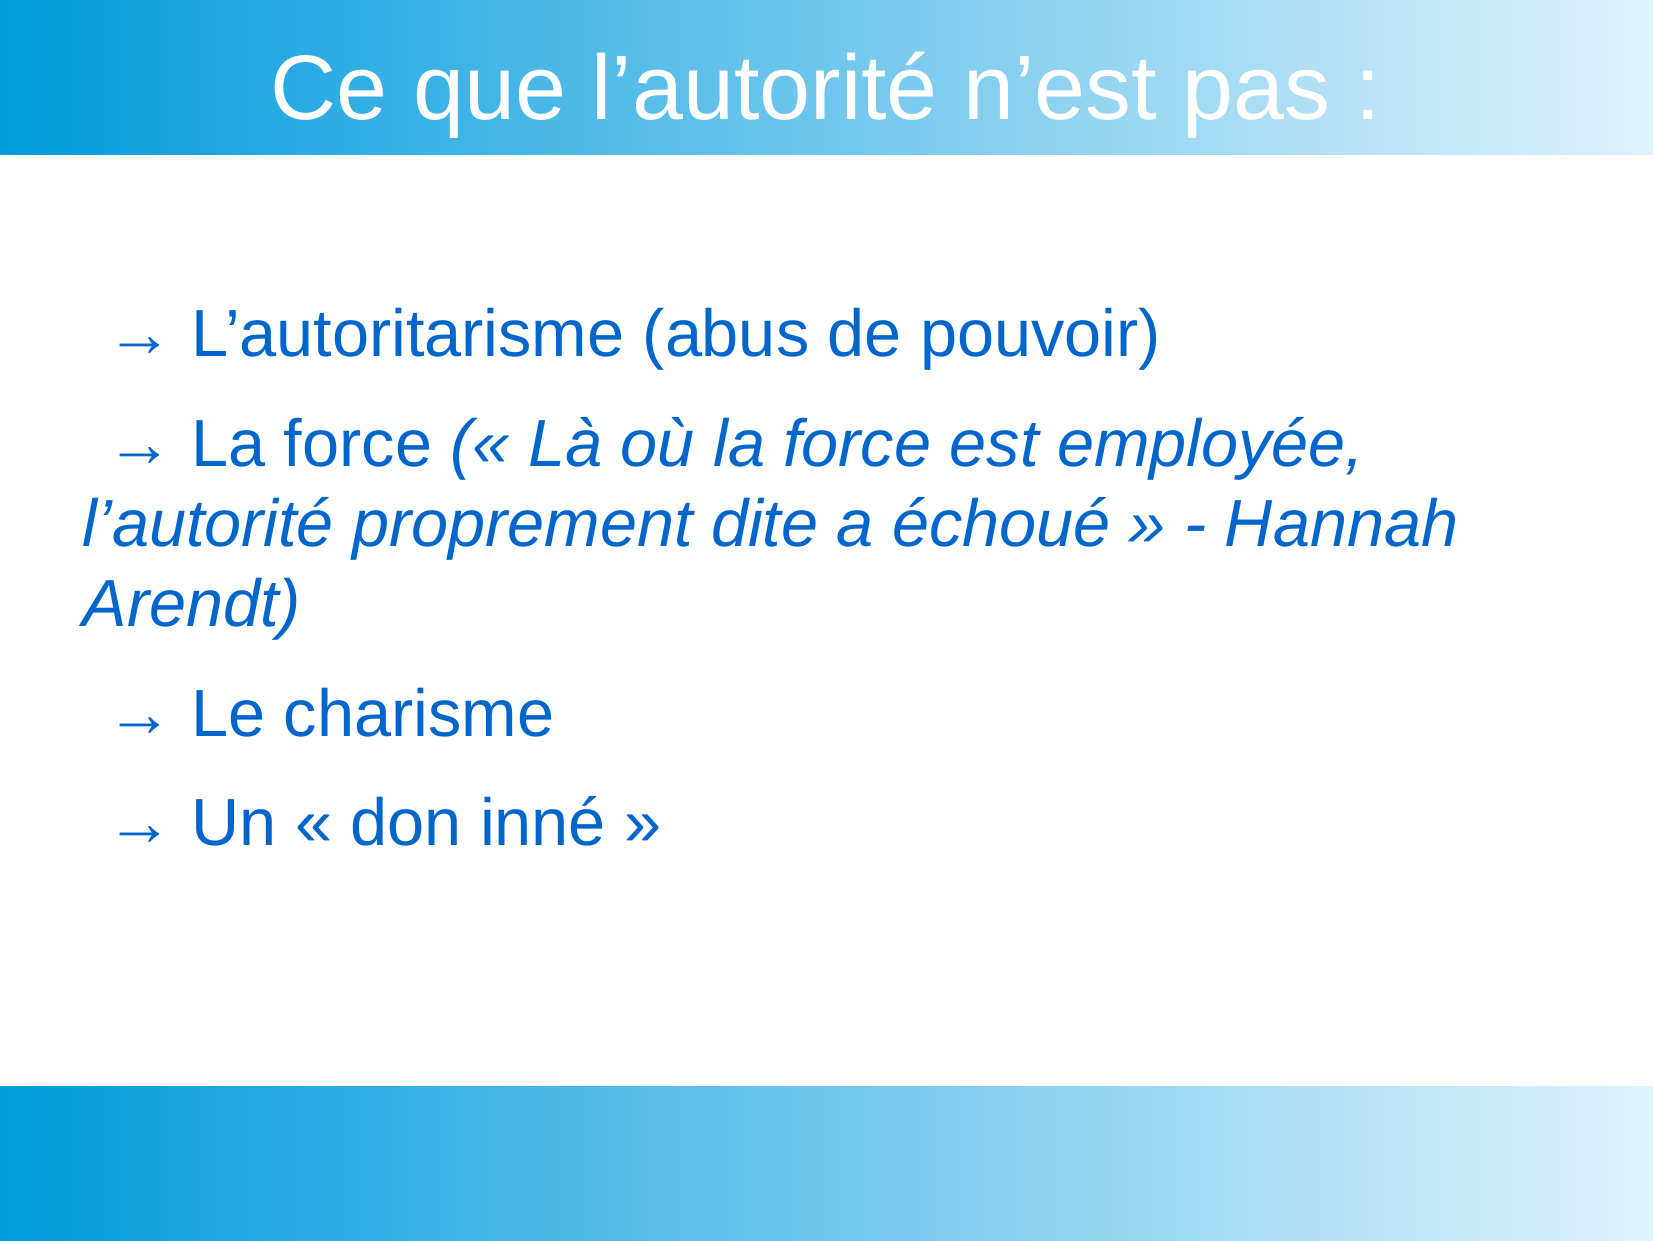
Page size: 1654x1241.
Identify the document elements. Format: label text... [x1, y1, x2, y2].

title Ce que l’autorité n’est pas : [82, 11, 1571, 155]
list → L’autoritarisme (abus de pouvoir) → La force (« Là où la force est employée, l’autorité proprement dite a échoué » - Hannah Arendt) → Le charisme → Un « don inné » [82, 290, 1571, 1010]
